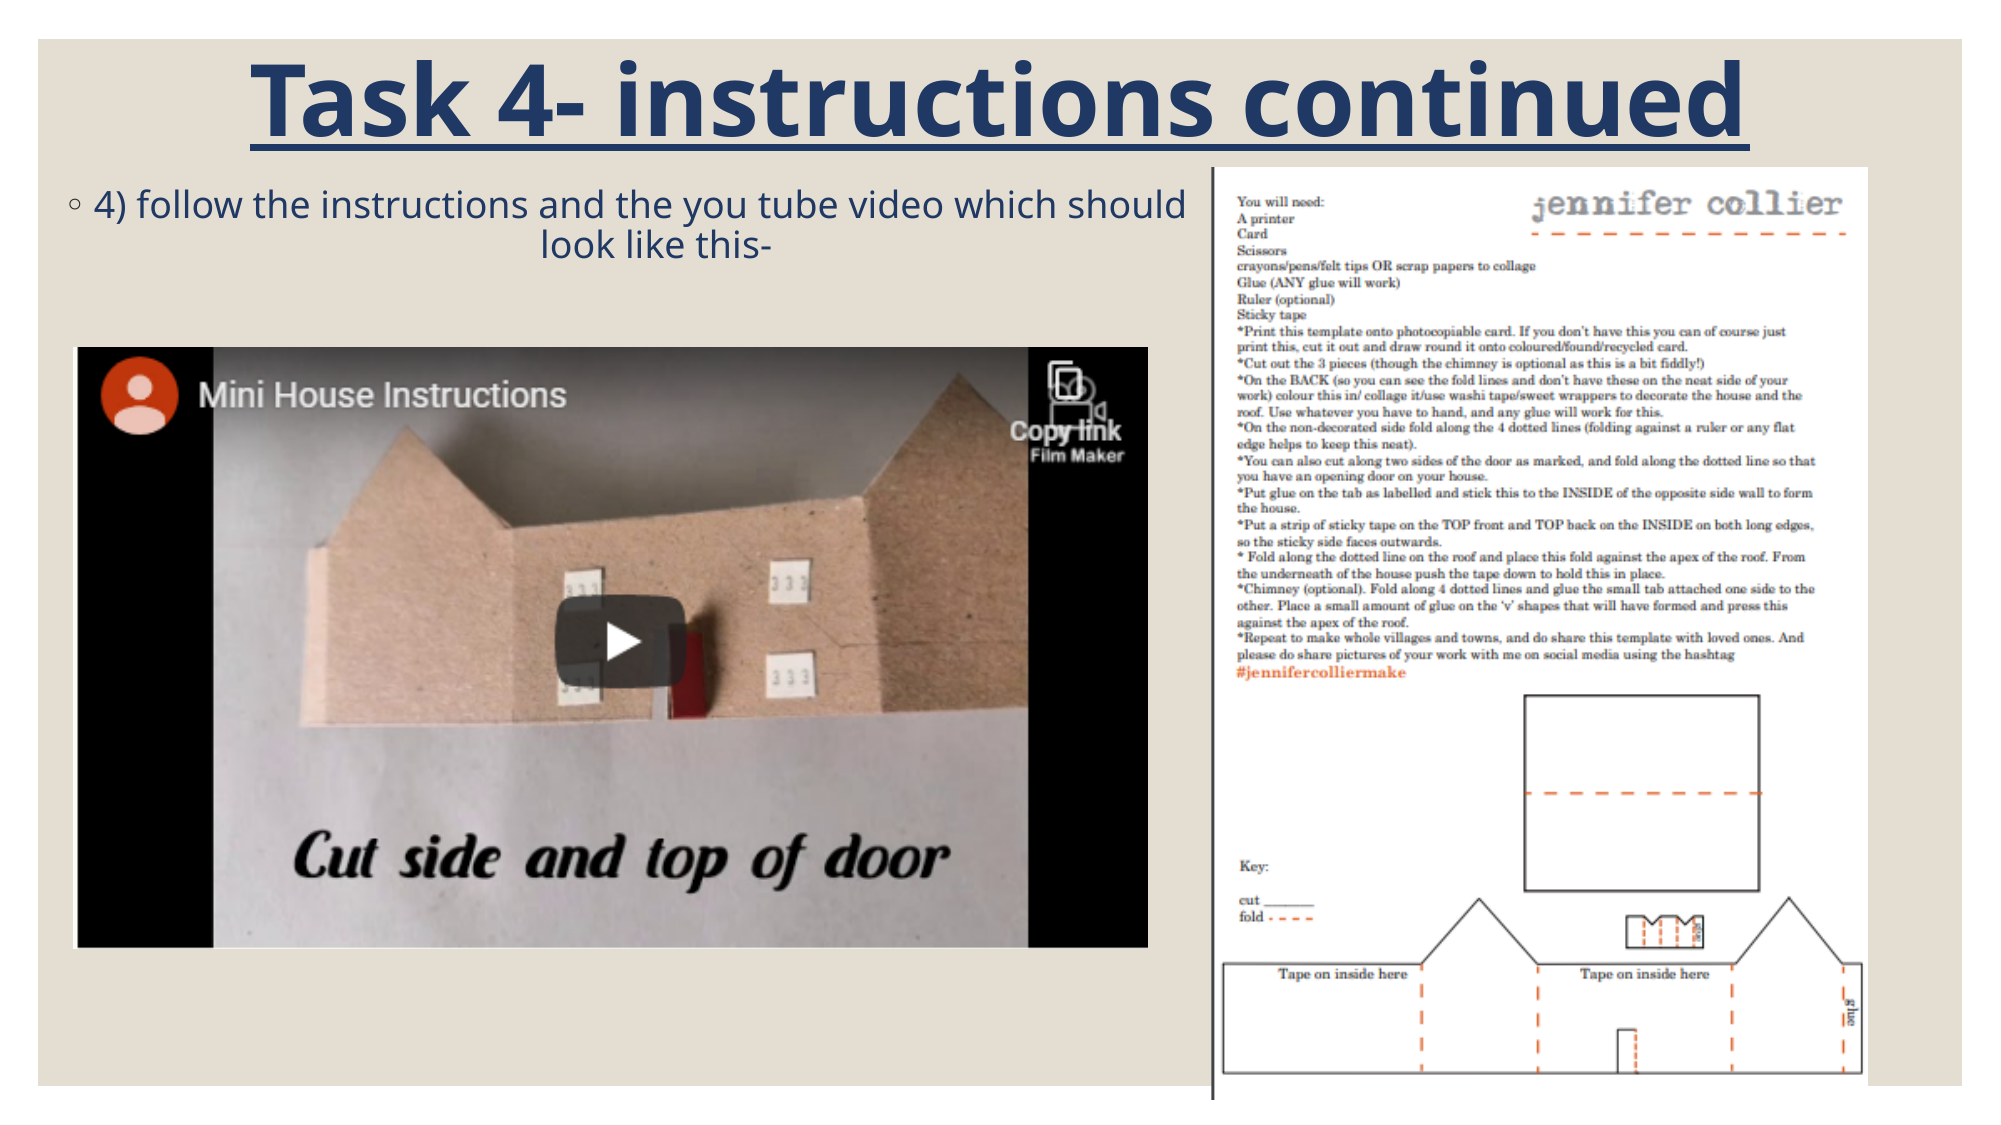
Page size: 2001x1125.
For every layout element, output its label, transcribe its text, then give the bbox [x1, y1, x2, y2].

title Task 4- instructions continued [174, 0, 1825, 217]
picture [73, 347, 1148, 949]
picture [1211, 167, 1868, 1100]
list 4) follow the instructions and the you tube video which should look like this- [47, 178, 1205, 282]
